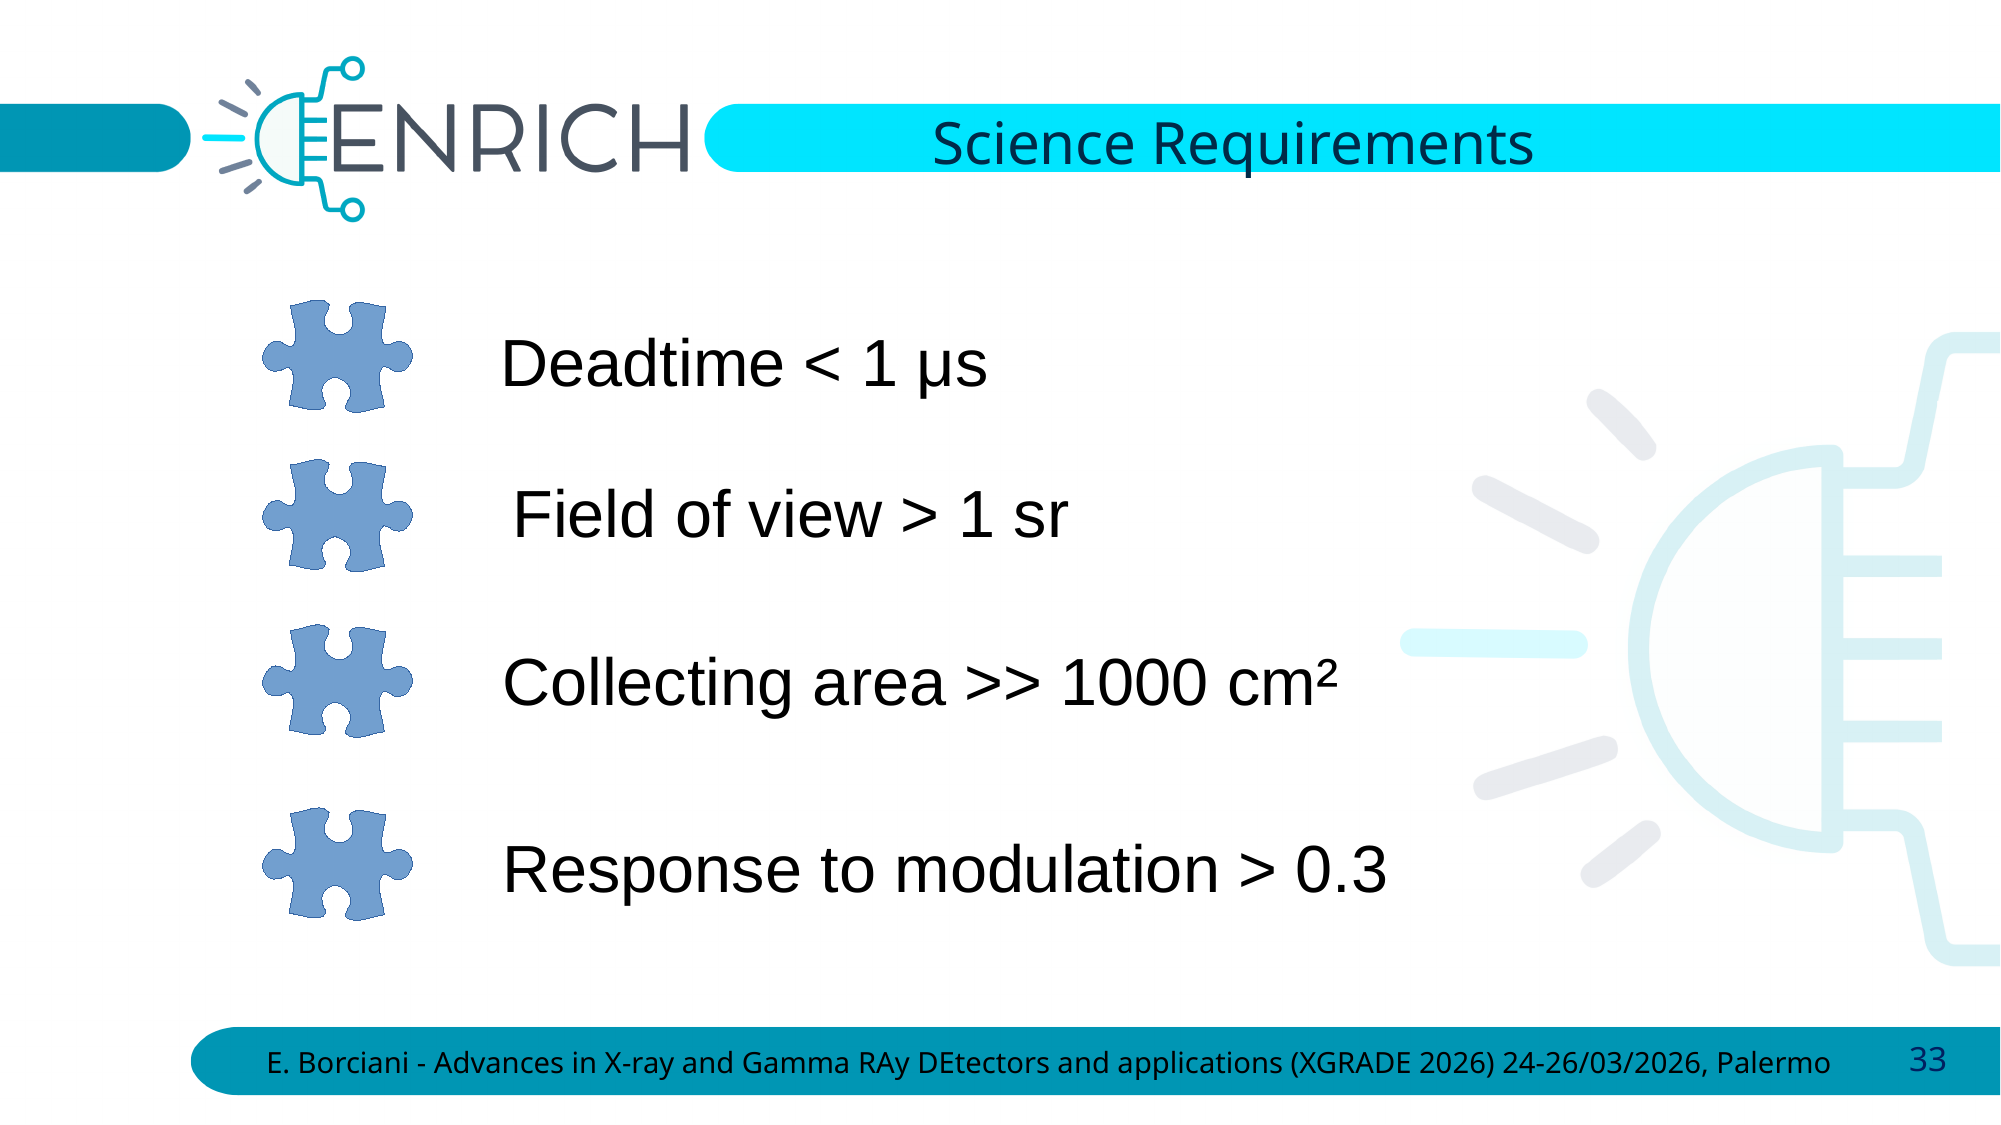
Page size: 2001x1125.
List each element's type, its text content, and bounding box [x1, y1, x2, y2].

text_box Deadtime < 1 μs [485, 318, 1124, 408]
text_box [262, 300, 413, 413]
text_box [262, 807, 413, 921]
text_box Field of view > 1 sr [497, 469, 1126, 601]
text_box Science Requirements [917, 98, 1950, 299]
text_box Response to modulation > 0.3 [487, 825, 1426, 943]
text_box [262, 459, 413, 572]
slide_number <number> [1512, 1031, 1963, 1092]
text_box E. Borciani - Advances in X-ray and Gamma RAy DEtectors and applications (XGRADE 2026) 24-26/03/2026, Palermo [143, 1037, 1512, 1087]
text_box [262, 624, 413, 738]
text_box Collecting area >> 1000 cm² [487, 637, 1538, 801]
picture [0, 0, 2001, 1125]
